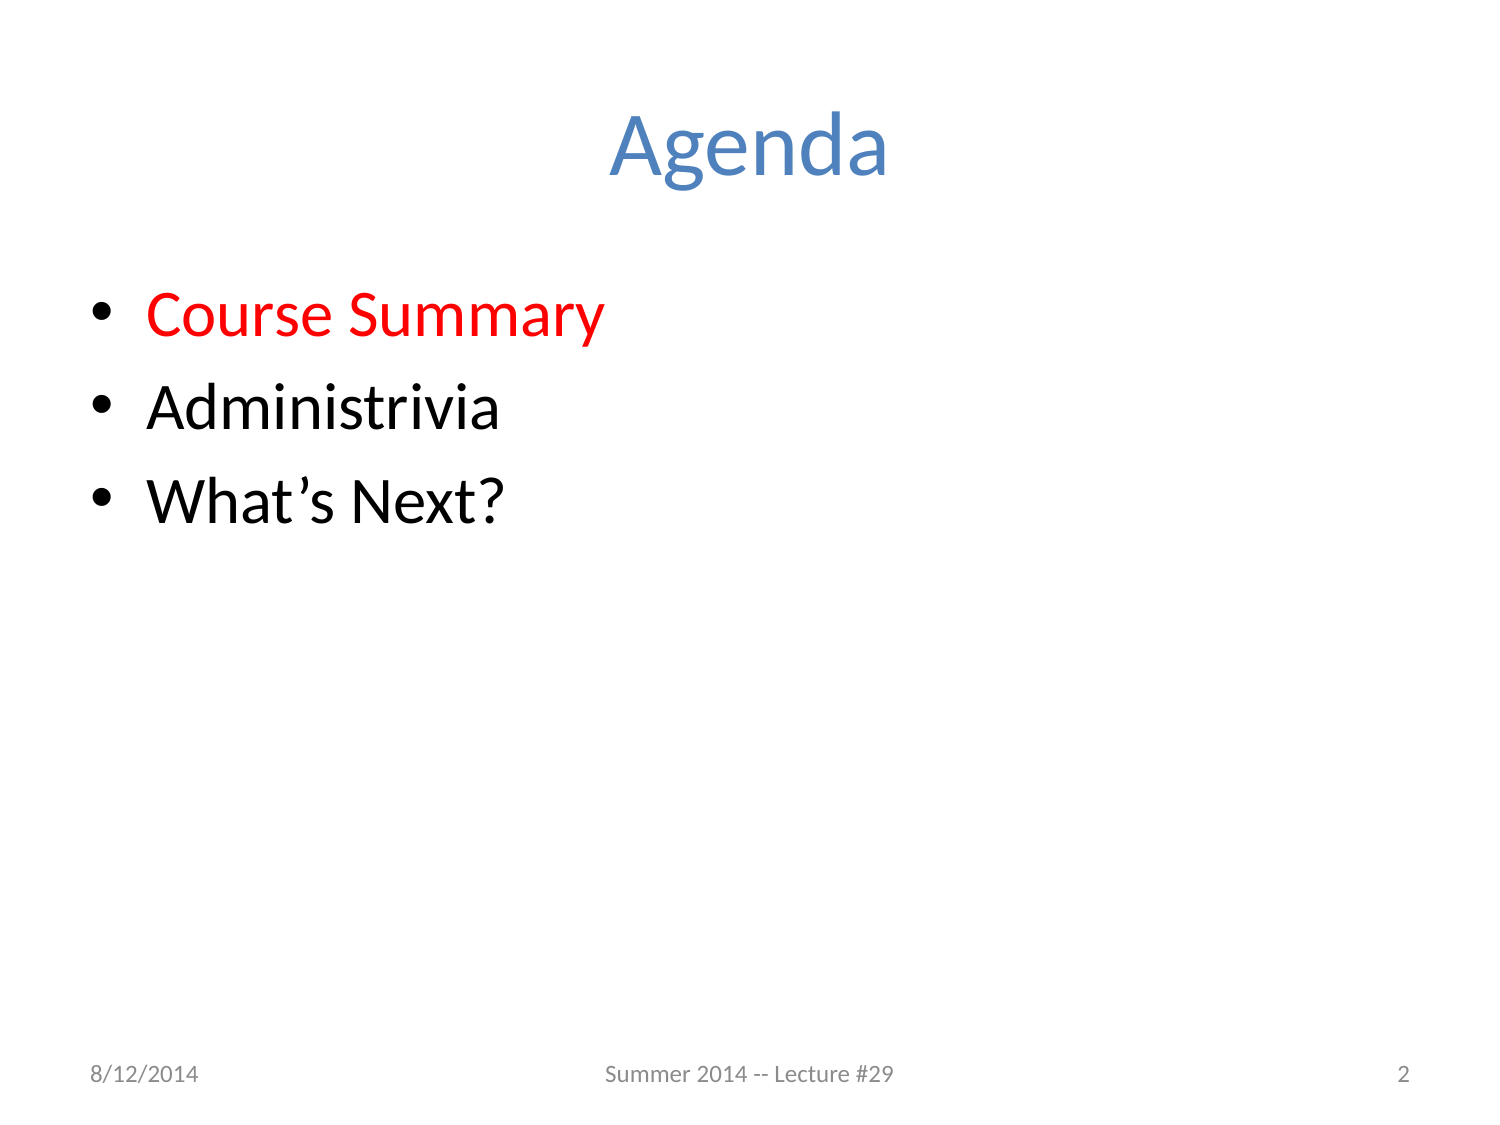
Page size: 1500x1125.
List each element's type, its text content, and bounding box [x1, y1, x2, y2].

footer Summer 2014 -- Lecture #29 [512, 1042, 988, 1103]
slide_number 8/12/2014 [75, 1042, 425, 1103]
list Course Summary Administrivia What’s Next? [75, 262, 1425, 1073]
slide_number <number> [1074, 1042, 1425, 1103]
title Agenda [75, 45, 1425, 233]
